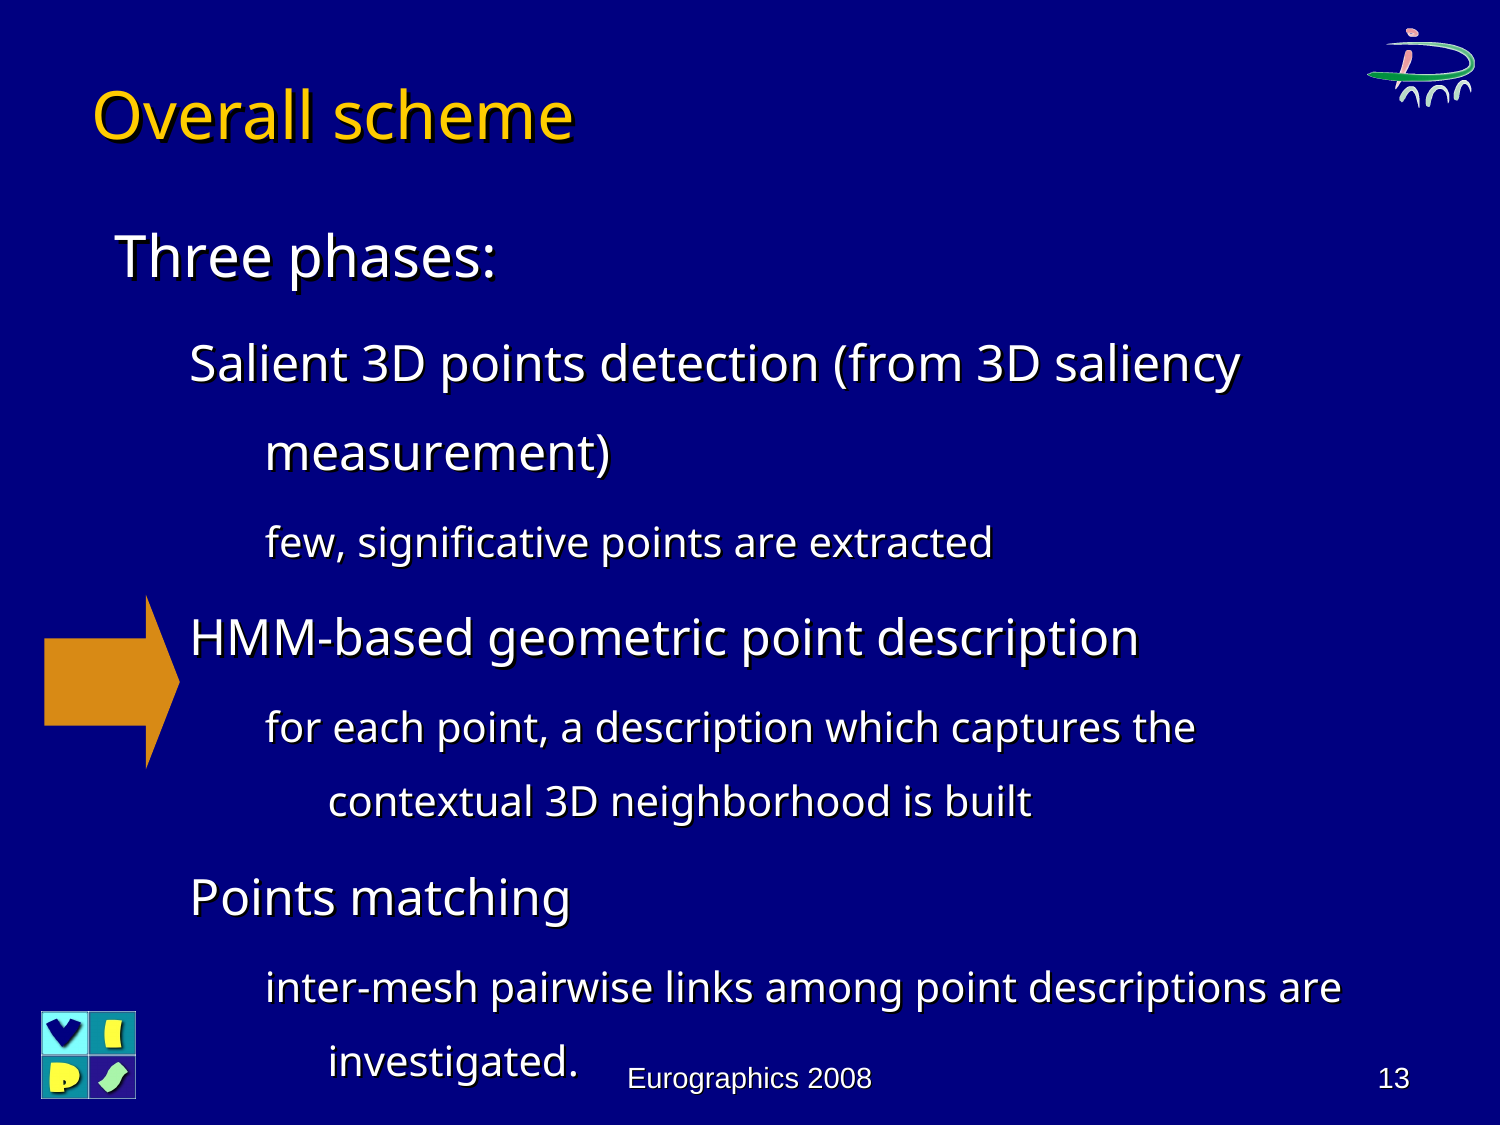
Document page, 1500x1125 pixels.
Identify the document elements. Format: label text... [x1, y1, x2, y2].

picture [41, 1011, 136, 1099]
title Overall scheme [76, 42, 1427, 185]
list Three phases: Salient 3D points detection (from 3D saliency measurement) few, significative points are extracted HMM-based geometric point description for each point, a description which captures the contextual 3D neighborhood is built Points matching inter-mesh pairwise links among point descriptions are investigated. [100, 207, 1388, 1076]
text_box [44, 594, 180, 770]
picture [1367, 28, 1475, 108]
